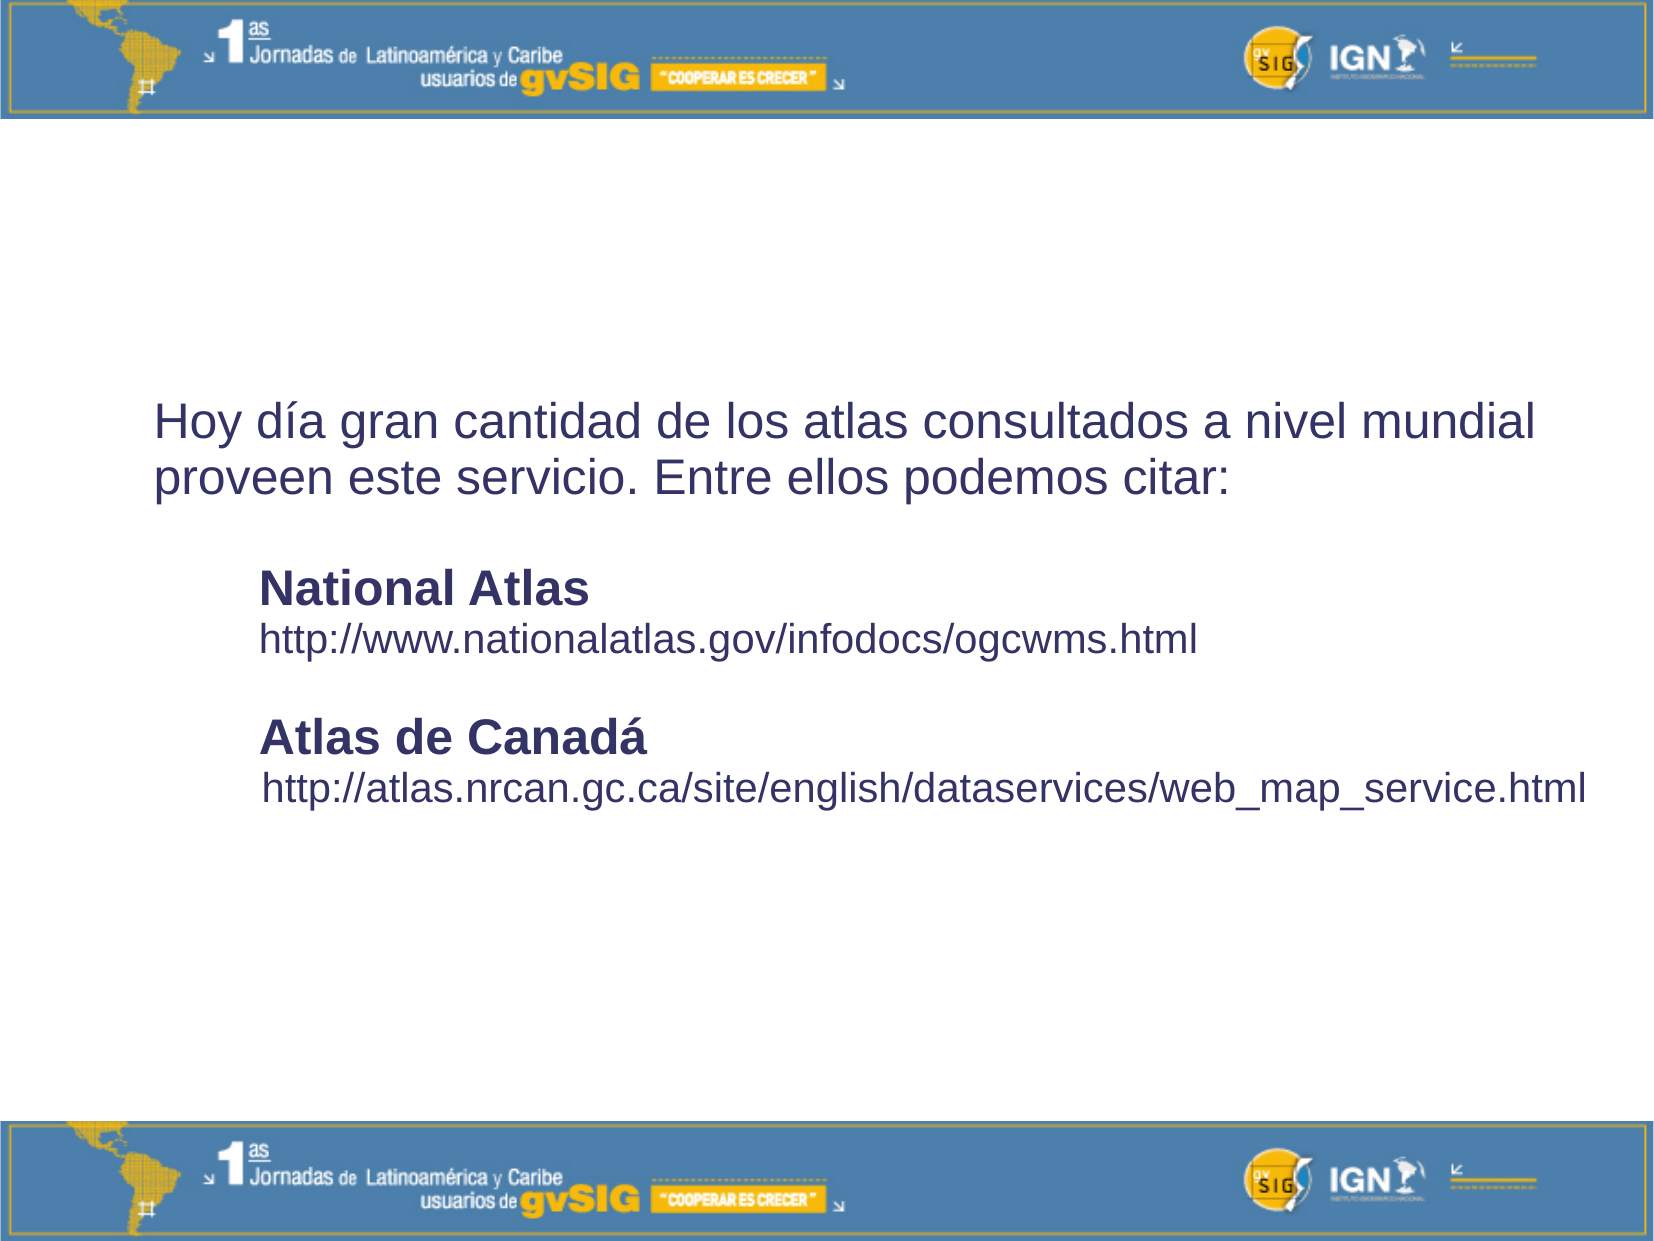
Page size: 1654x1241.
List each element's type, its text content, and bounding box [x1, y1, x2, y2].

picture [0, 0, 1654, 119]
text_box Hoy día gran cantidad de los atlas consultados a nivel mundial proveen este servicio. Entre ellos podemos citar: National Atlas http://www.nationalatlas.gov/infodocs/ogcwms.html Atlas de Canadá http://atlas.nrcan.gc.ca/site/english/dataservices/web_map_service.html [153, 390, 1630, 815]
picture [0, 1121, 1654, 1241]
